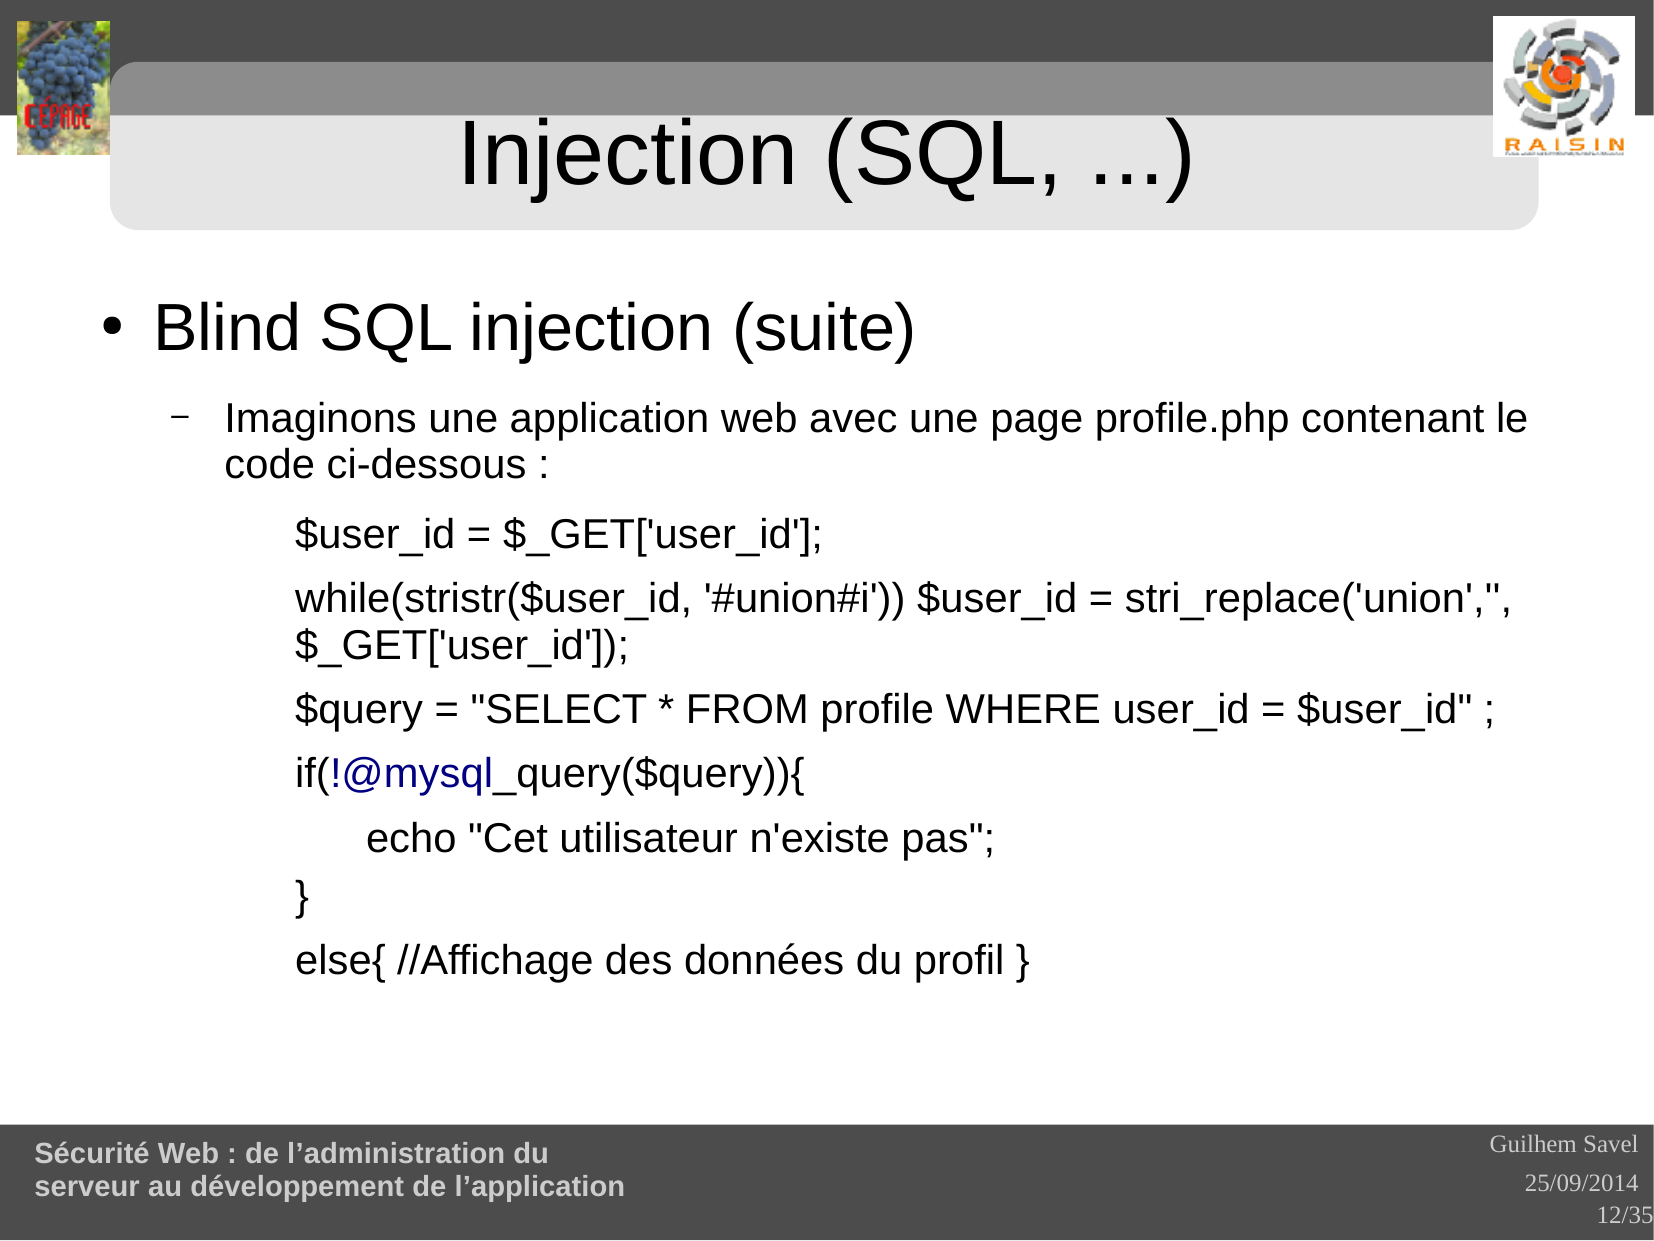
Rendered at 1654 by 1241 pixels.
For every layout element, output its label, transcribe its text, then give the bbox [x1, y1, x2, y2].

picture [17, 21, 110, 155]
picture [1493, 16, 1635, 157]
list Blind SQL injection (suite) Imaginons une application web avec une page profile.php contenant le code ci-dessous : $user_id = $_GET['user_id']; while(stristr($user_id, '#union#i')) $user_id = stri_replace('union','',$_GET['user_id']); $query = "SELECT * FROM profile WHERE user_id = $user_id" ; if(!@mysql_query($query)){ echo "Cet utilisateur n'existe pas"; } else{ //Affichage des données du profil } [82, 290, 1571, 1010]
title Injection (SQL, ...) [82, 49, 1571, 257]
